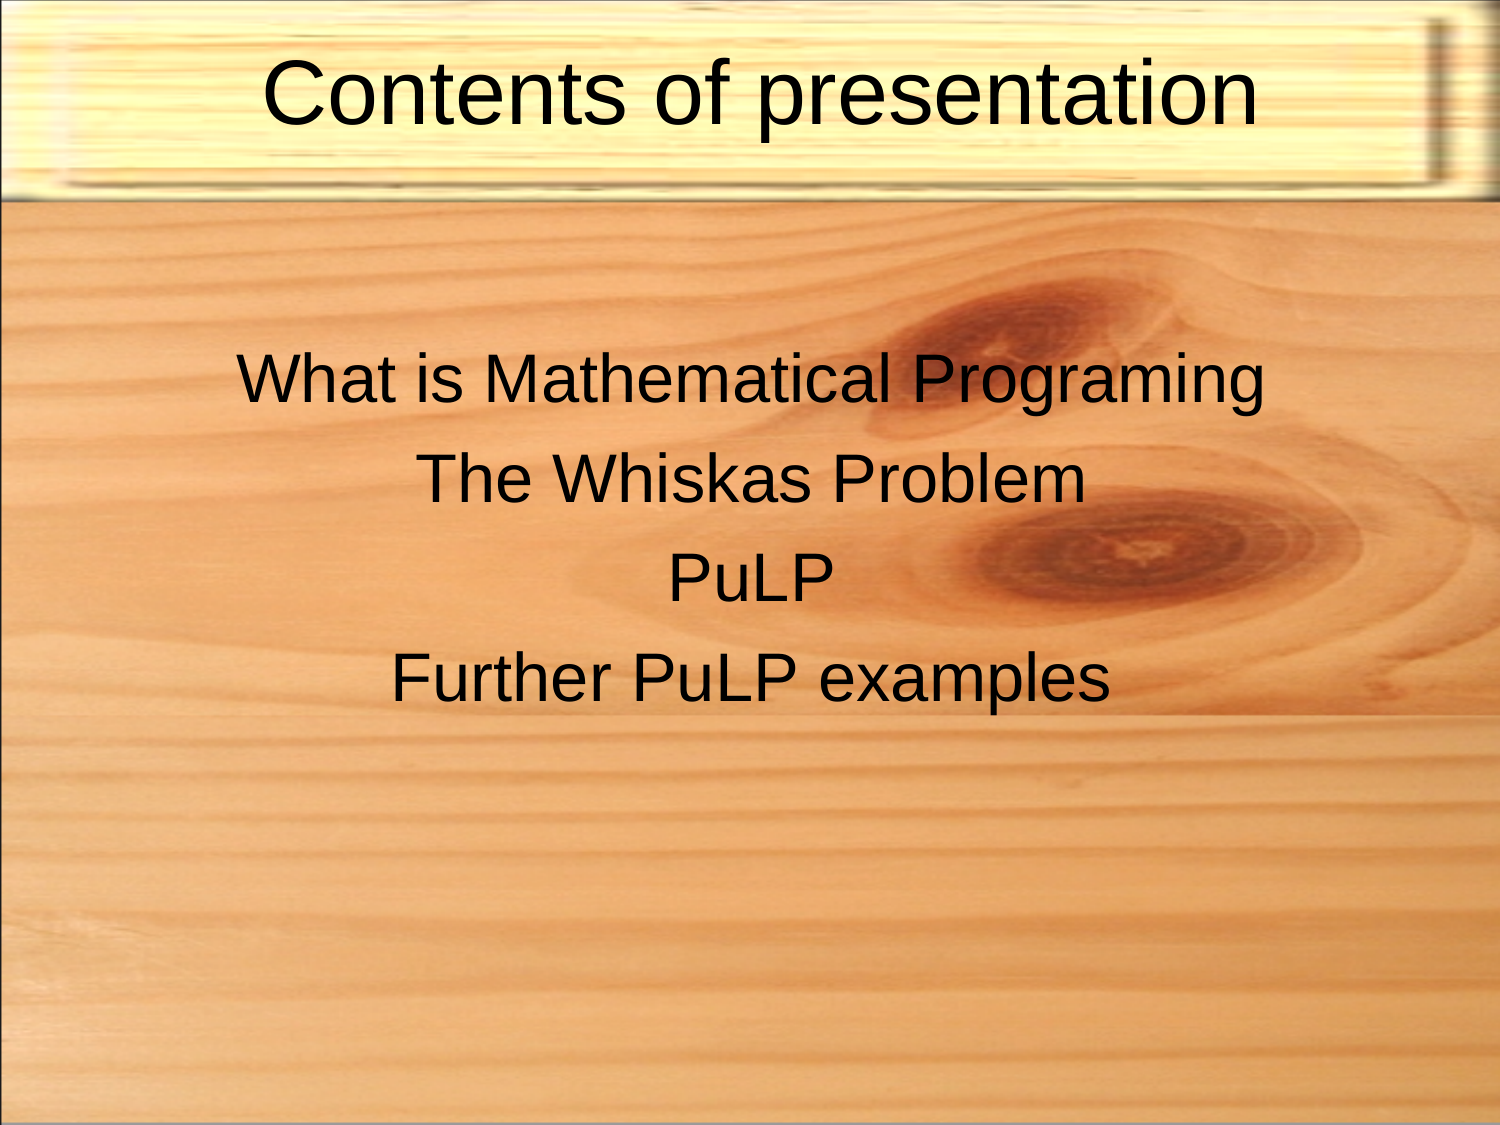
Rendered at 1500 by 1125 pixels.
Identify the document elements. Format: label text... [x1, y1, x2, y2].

text_box What is Mathematical Programing The Whiskas Problem PuLP Further PuLP examples [76, 326, 1427, 1069]
picture [0, 0, 1500, 1125]
title Contents of presentation [123, 0, 1399, 185]
